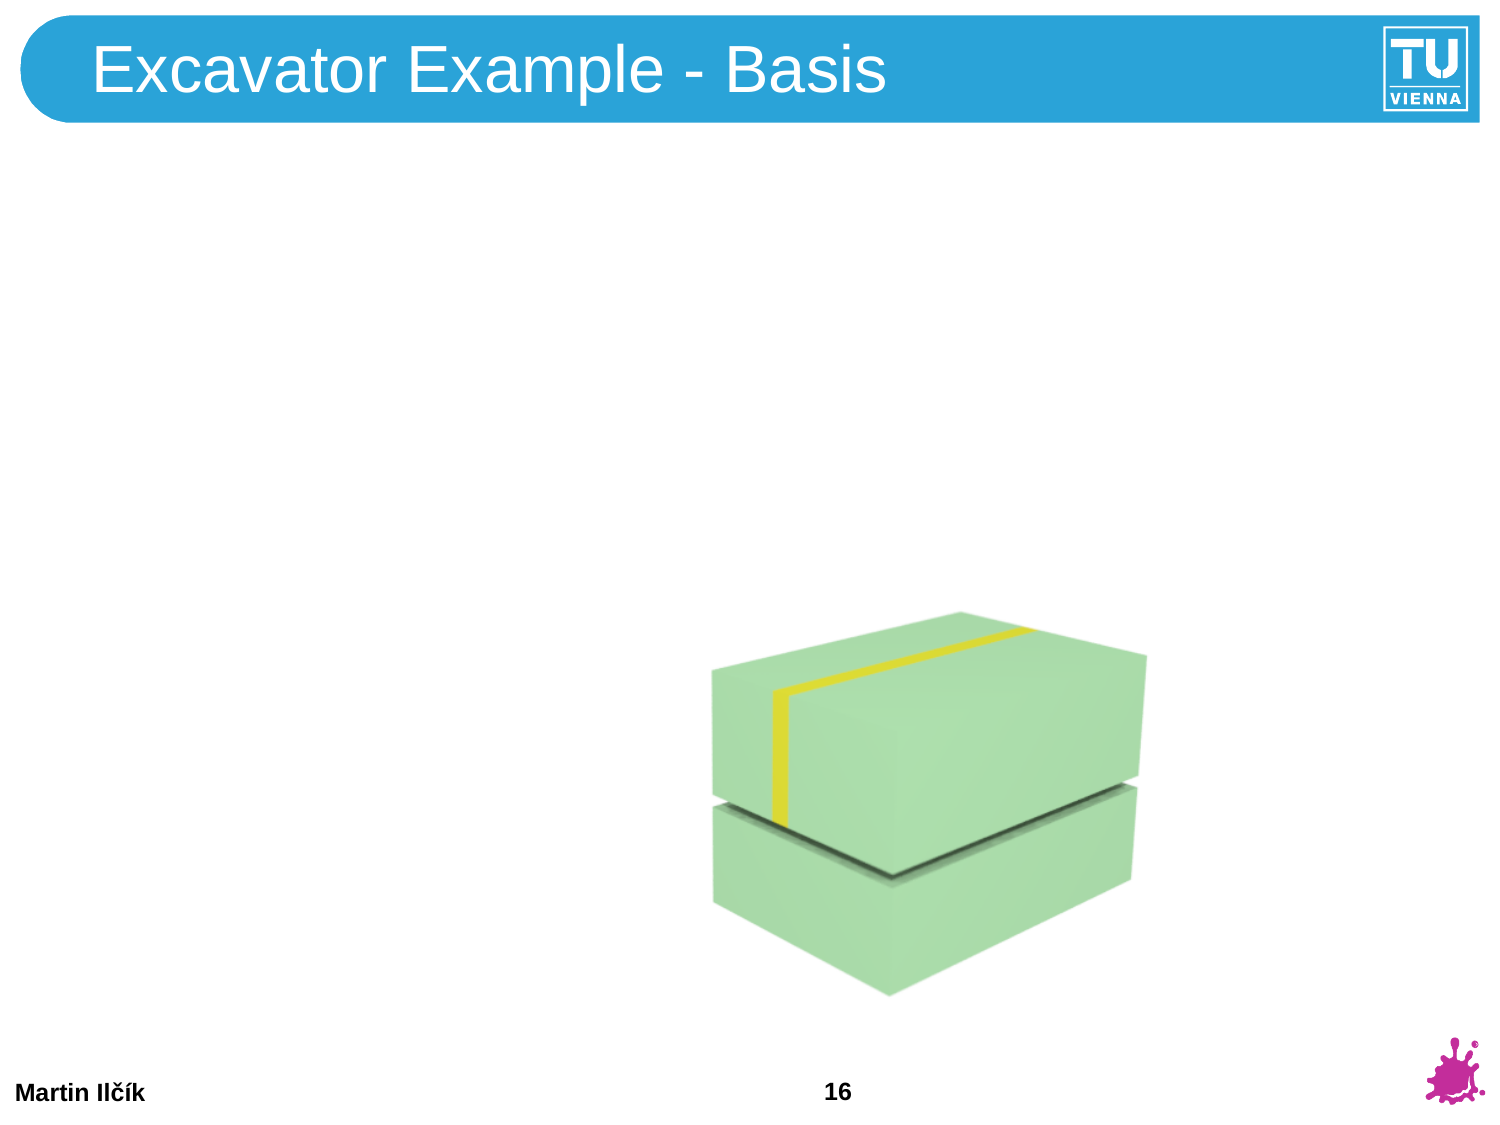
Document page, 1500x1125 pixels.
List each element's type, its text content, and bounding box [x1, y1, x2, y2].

text_box Martin Ilčík [0, 1068, 617, 1117]
picture [116, 131, 1376, 1077]
title Excavator Example - Basis [76, 7, 1350, 132]
text_box 41 [749, 1077, 927, 1117]
